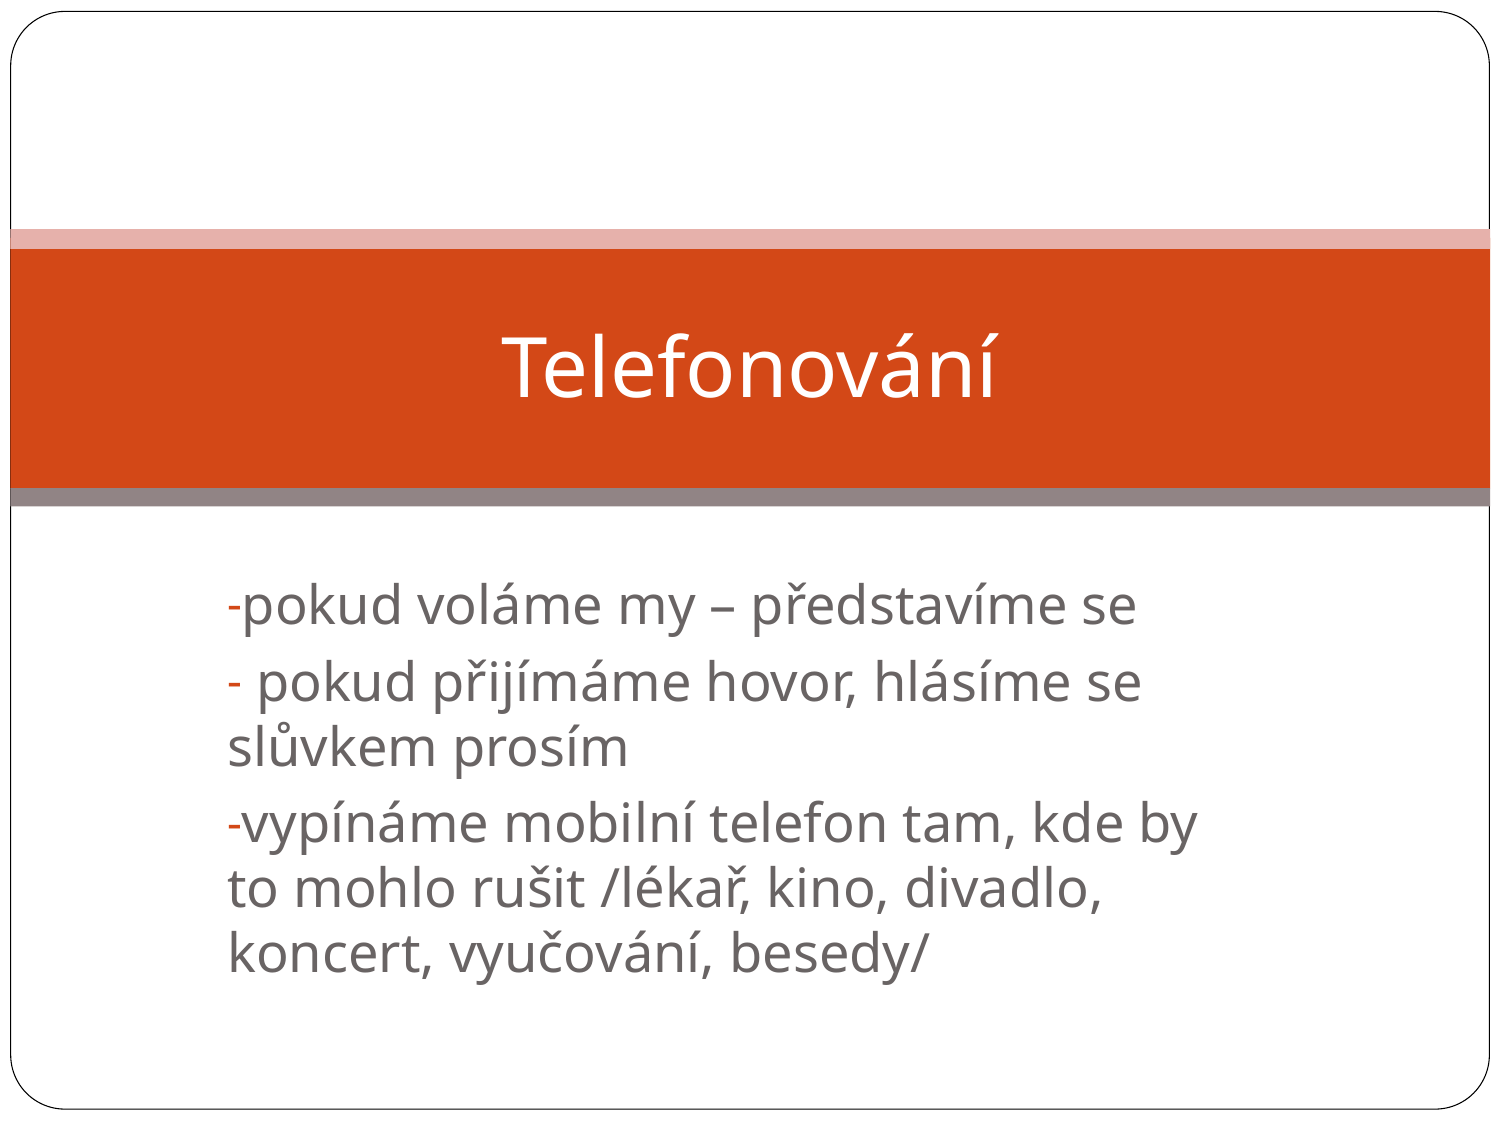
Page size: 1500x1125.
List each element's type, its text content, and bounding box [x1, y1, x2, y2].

text_box pokud voláme my – představíme se pokud přijímáme hovor, hlásíme se slůvkem prosím vypínáme mobilní telefon tam, kde by to mohlo rušit /lékař, kino, divadlo, koncert, vyučování, besedy/ [212, 562, 1263, 1071]
title Telefonování [75, 247, 1426, 489]
